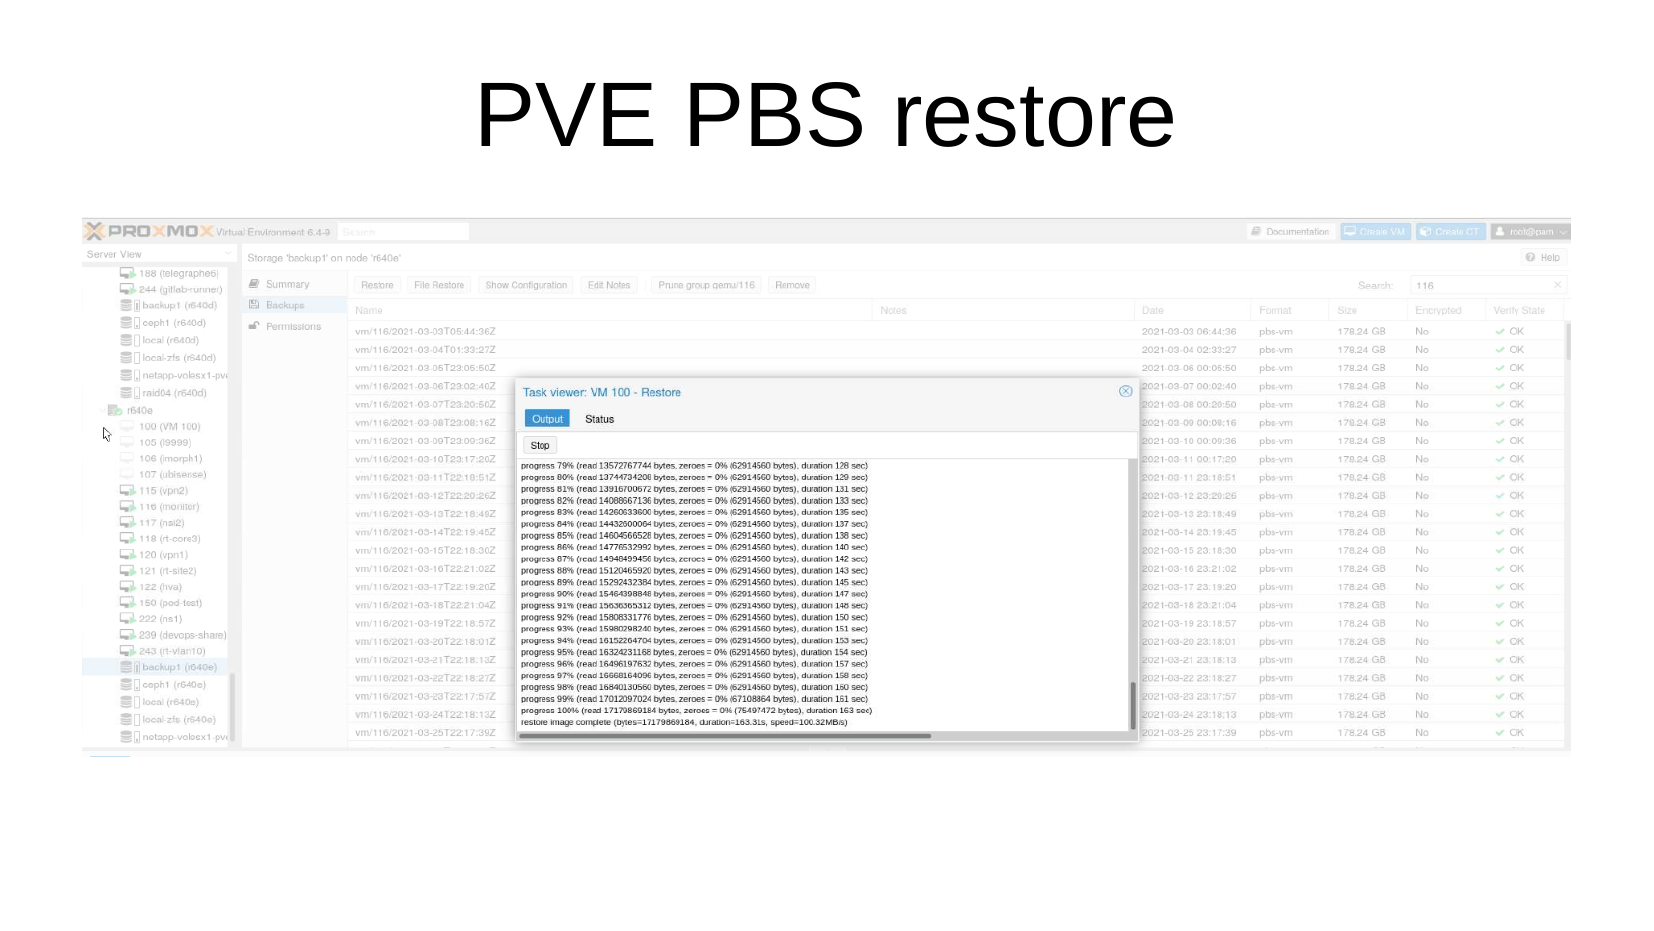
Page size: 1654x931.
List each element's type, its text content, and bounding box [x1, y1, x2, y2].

picture [82, 217, 1571, 758]
title PVE PBS restore [82, 37, 1571, 193]
